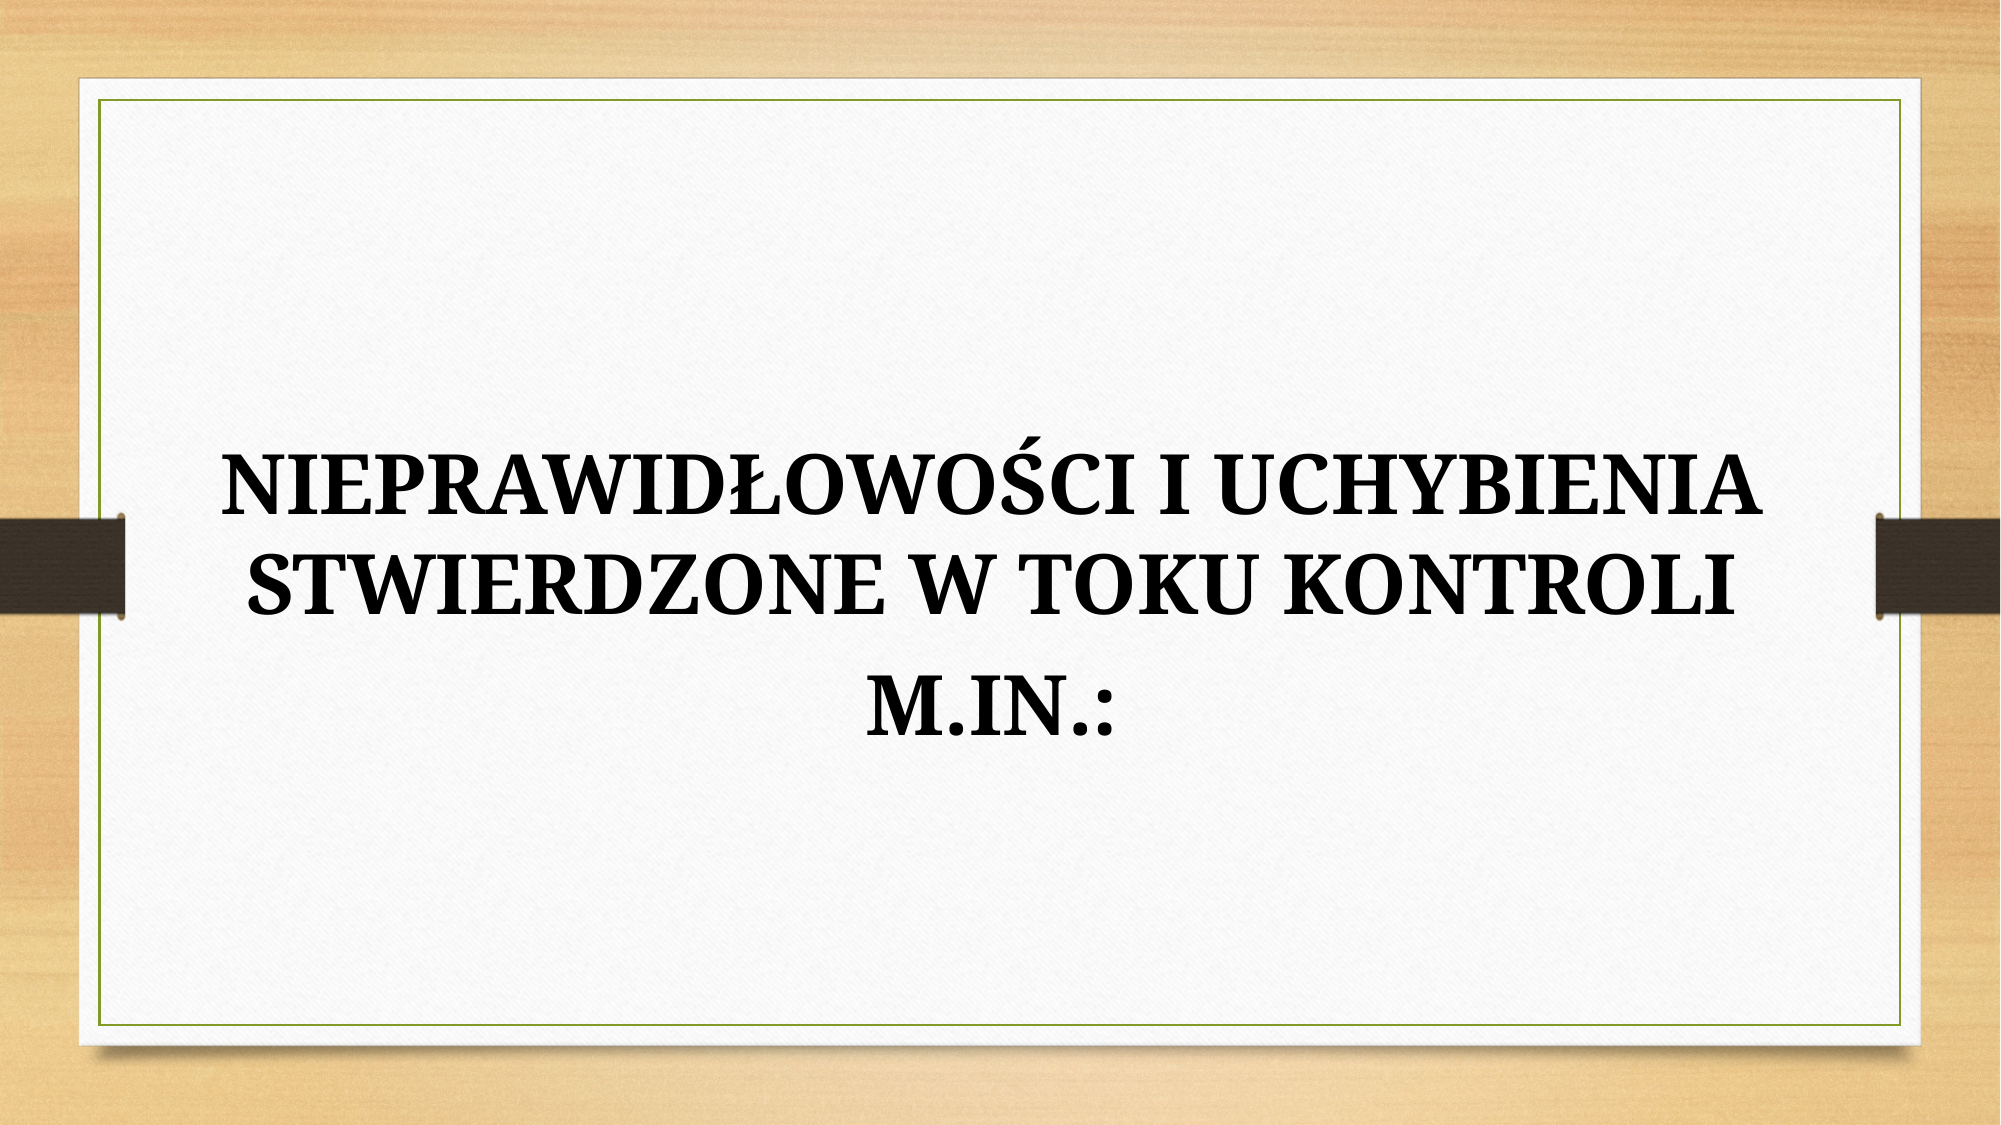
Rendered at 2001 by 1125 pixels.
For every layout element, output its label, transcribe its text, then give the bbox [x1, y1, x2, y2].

subtitle NIEPRAWIDŁOWOŚCI I UCHYBIENIA STWIERDZONE W TOKU KONTROLI M.IN.: [164, 177, 1821, 1006]
